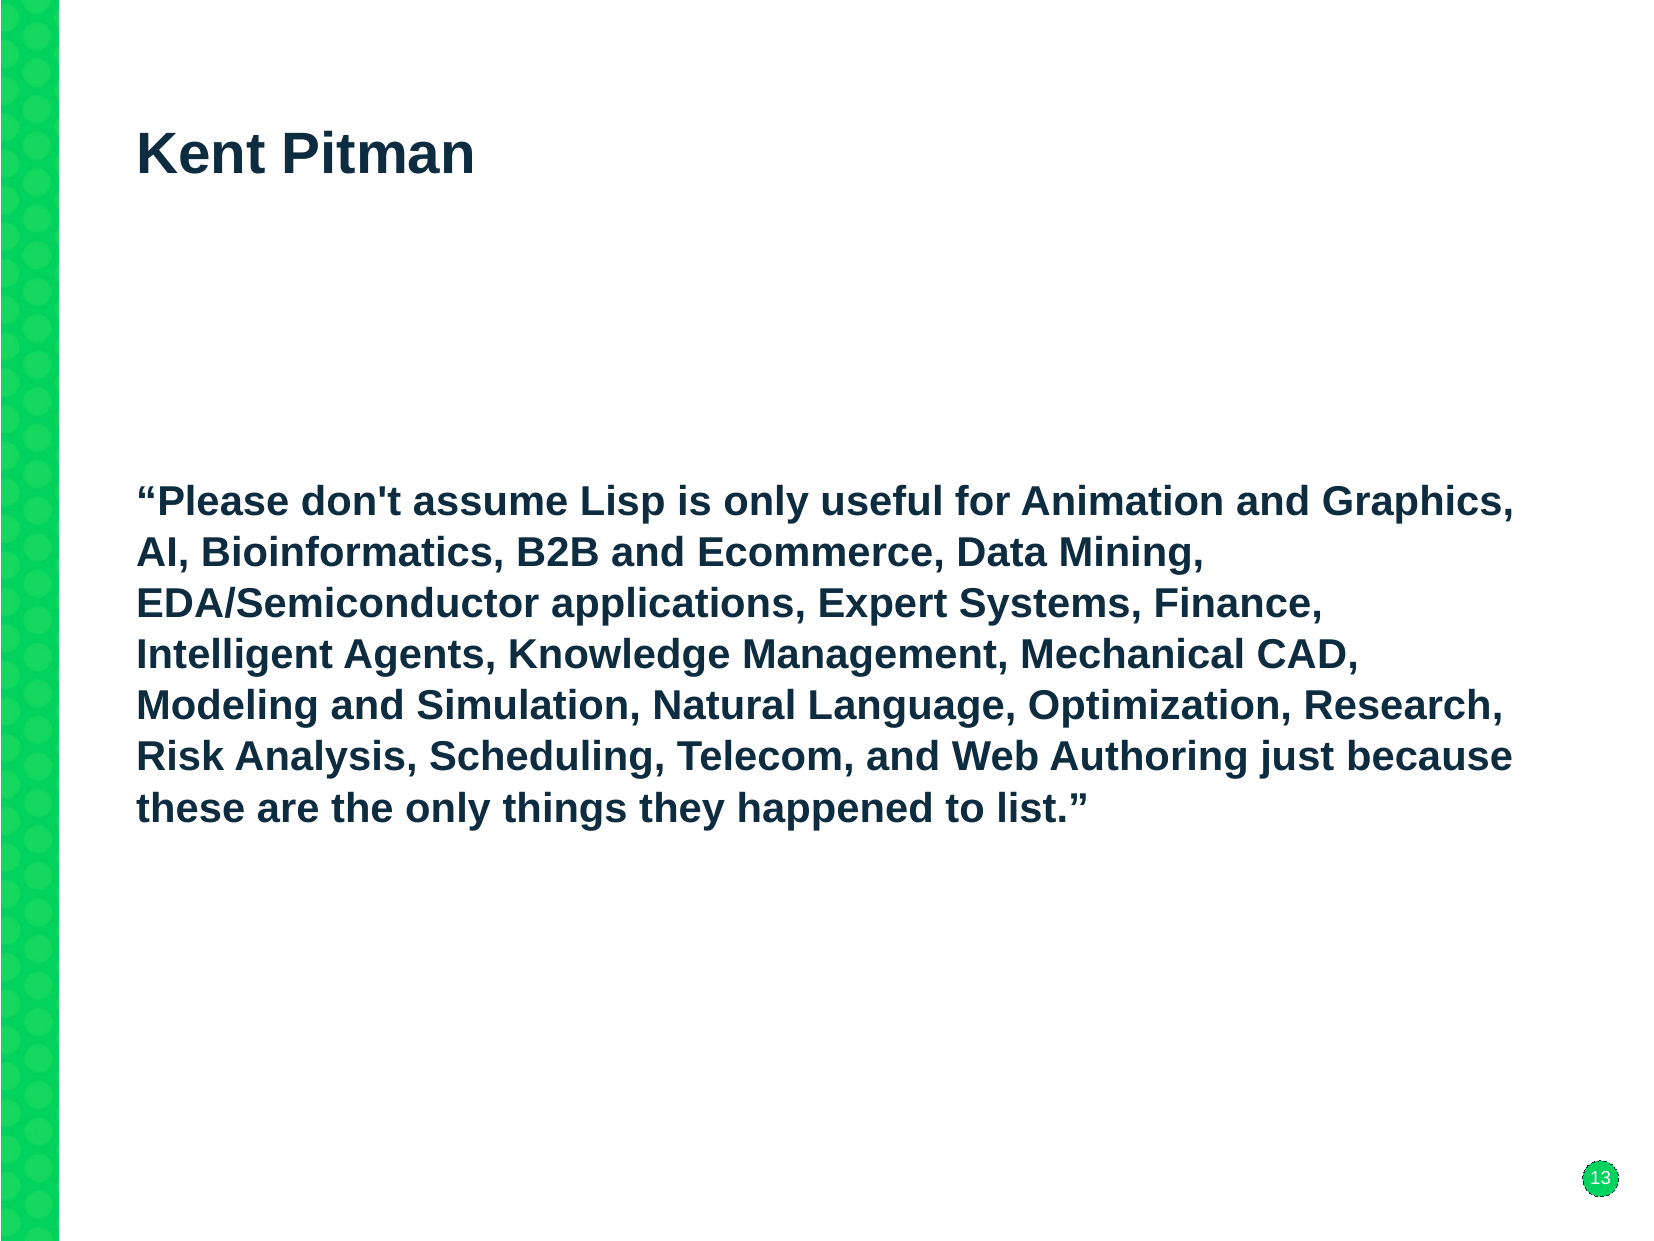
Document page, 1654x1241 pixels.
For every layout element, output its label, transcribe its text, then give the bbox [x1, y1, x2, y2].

title Kent Pitman [121, 49, 1531, 257]
picture [1, 0, 59, 1241]
list “Please don't assume Lisp is only useful for Animation and Graphics, AI, Bioinformatics, B2B and Ecommerce, Data Mining, EDA/Semiconductor applications, Expert Systems, Finance, Intelligent Agents, Knowledge Management, Mechanical CAD, Modeling and Simulation, Natural Language, Optimization, Research, Risk Analysis, Scheduling, Telecom, and Web Authoring just because these are the only things they happened to list.” [121, 290, 1531, 1100]
